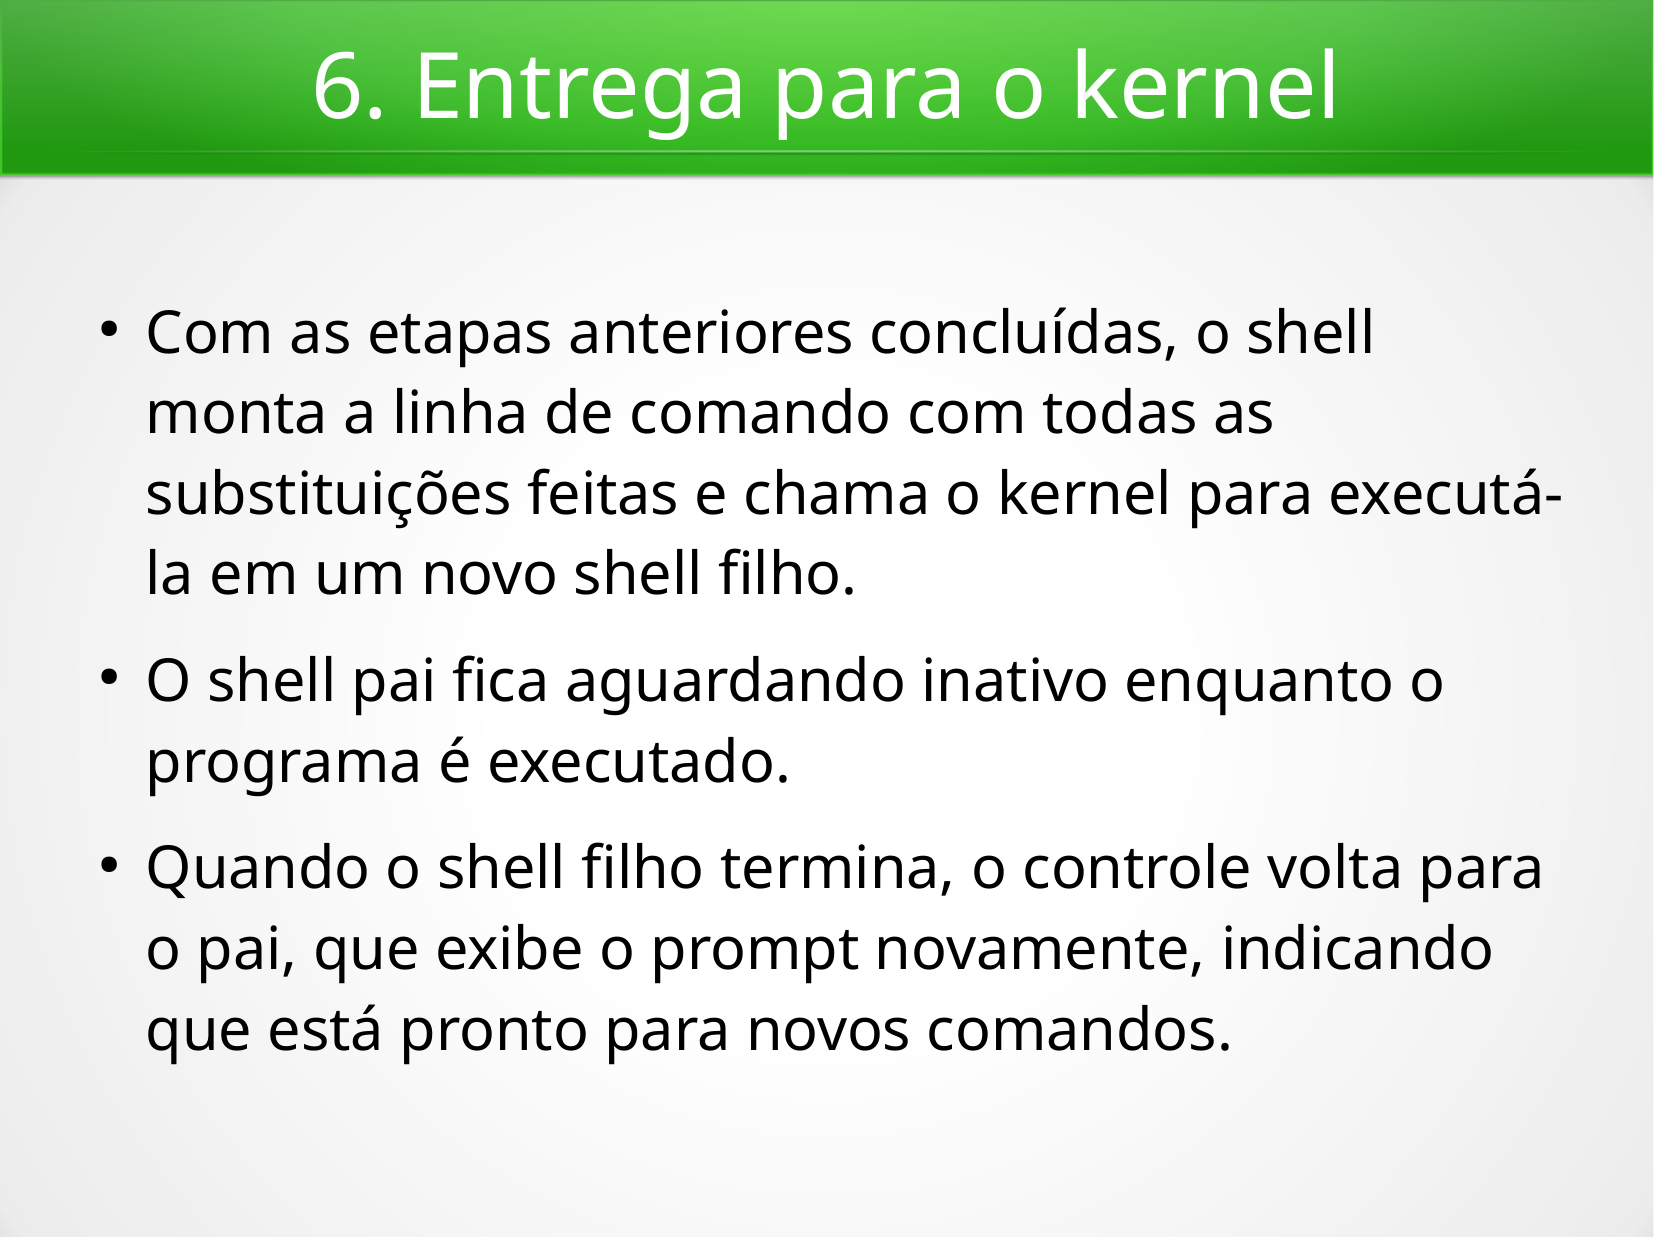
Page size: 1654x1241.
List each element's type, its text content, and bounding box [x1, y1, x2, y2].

list Com as etapas anteriores concluídas, o shell monta a linha de comando com todas as substituições feitas e chama o kernel para executá-la em um novo shell filho. O shell pai fica aguardando inativo enquanto o programa é executado. Quando o shell filho termina, o controle volta para o pai, que exibe o prompt novamente, indicando que está pronto para novos comandos. [82, 290, 1571, 1075]
title 6. Entrega para o kernel [82, 11, 1571, 154]
picture [0, 0, 1654, 1237]
